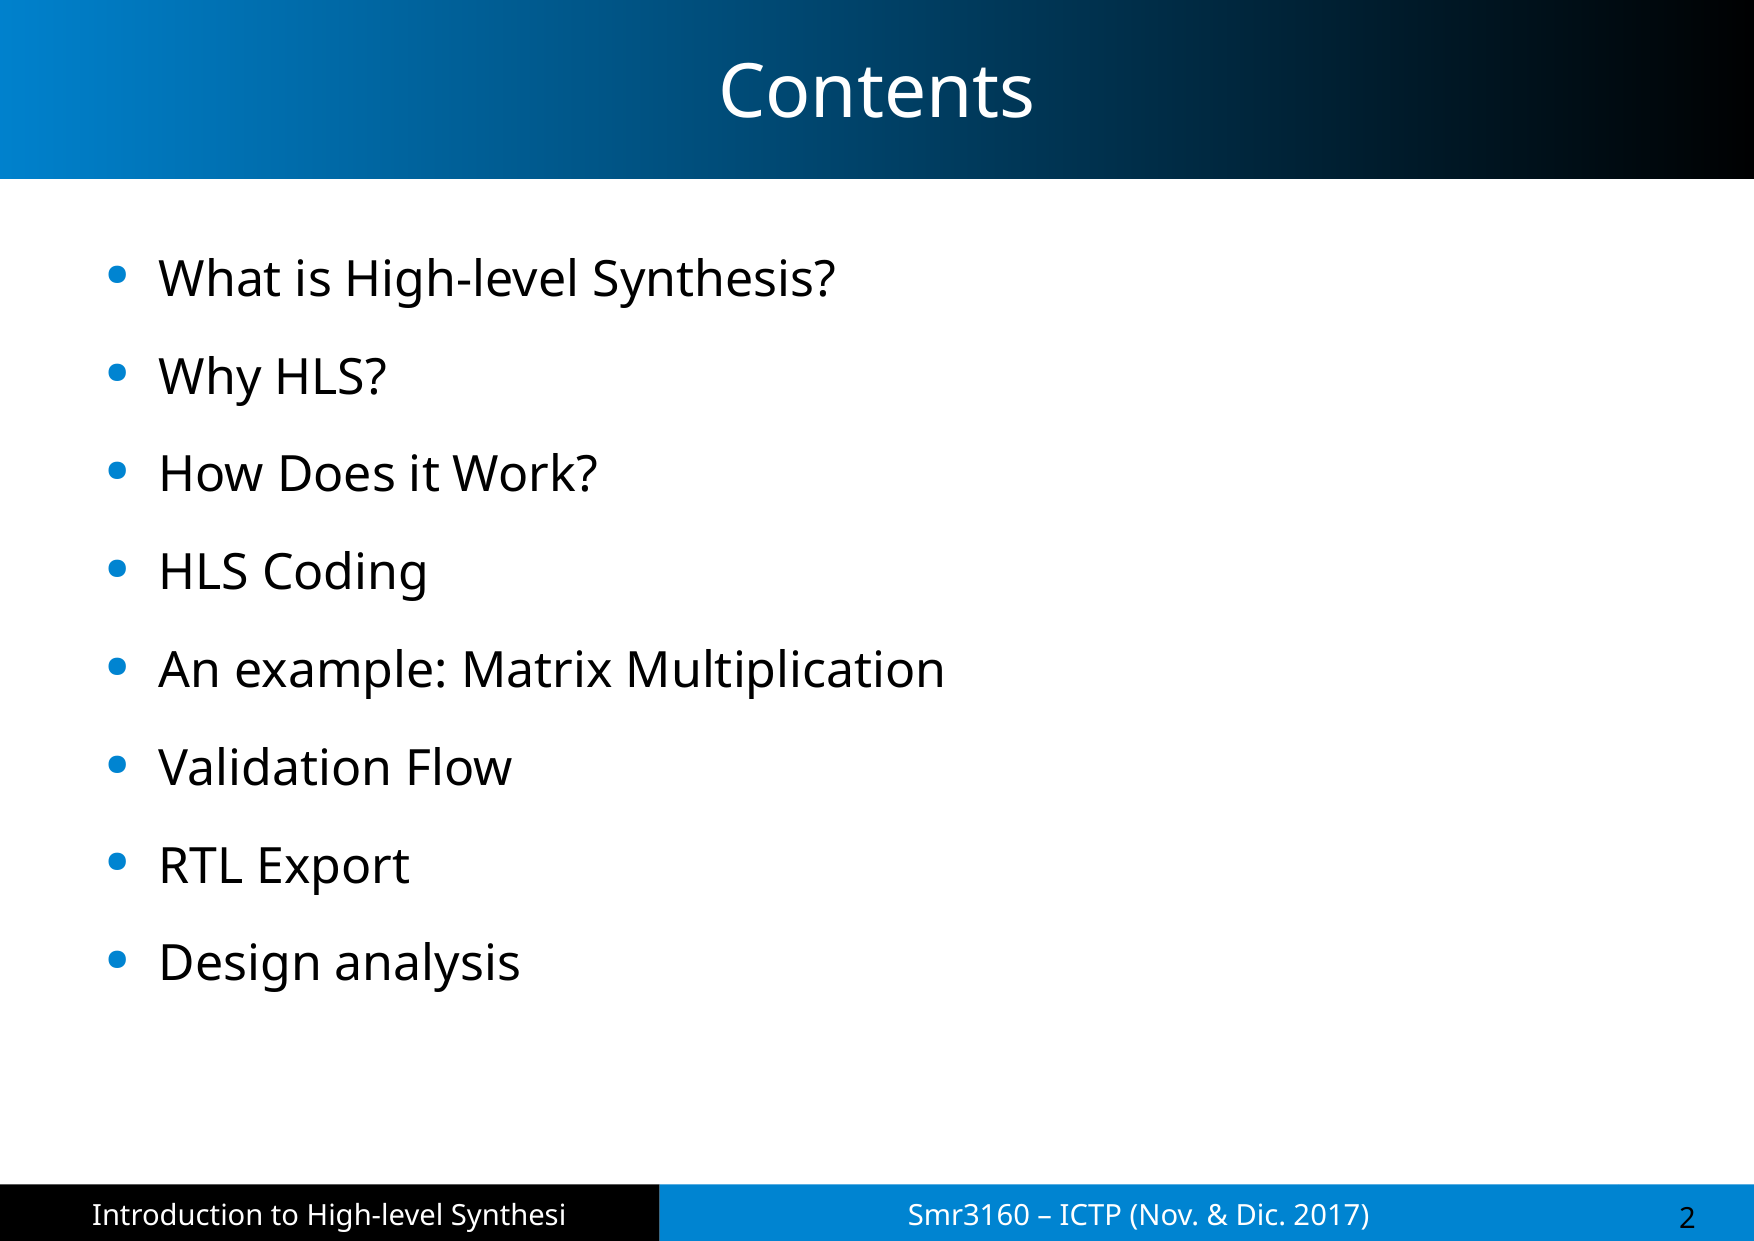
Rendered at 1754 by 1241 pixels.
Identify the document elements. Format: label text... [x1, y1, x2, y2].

list What is High-level Synthesis? Why HLS? How Does it Work? HLS Coding An example: Matrix Multiplication Validation Flow RTL Export Design analysis [87, 242, 1667, 1010]
title Contents [87, 37, 1667, 139]
